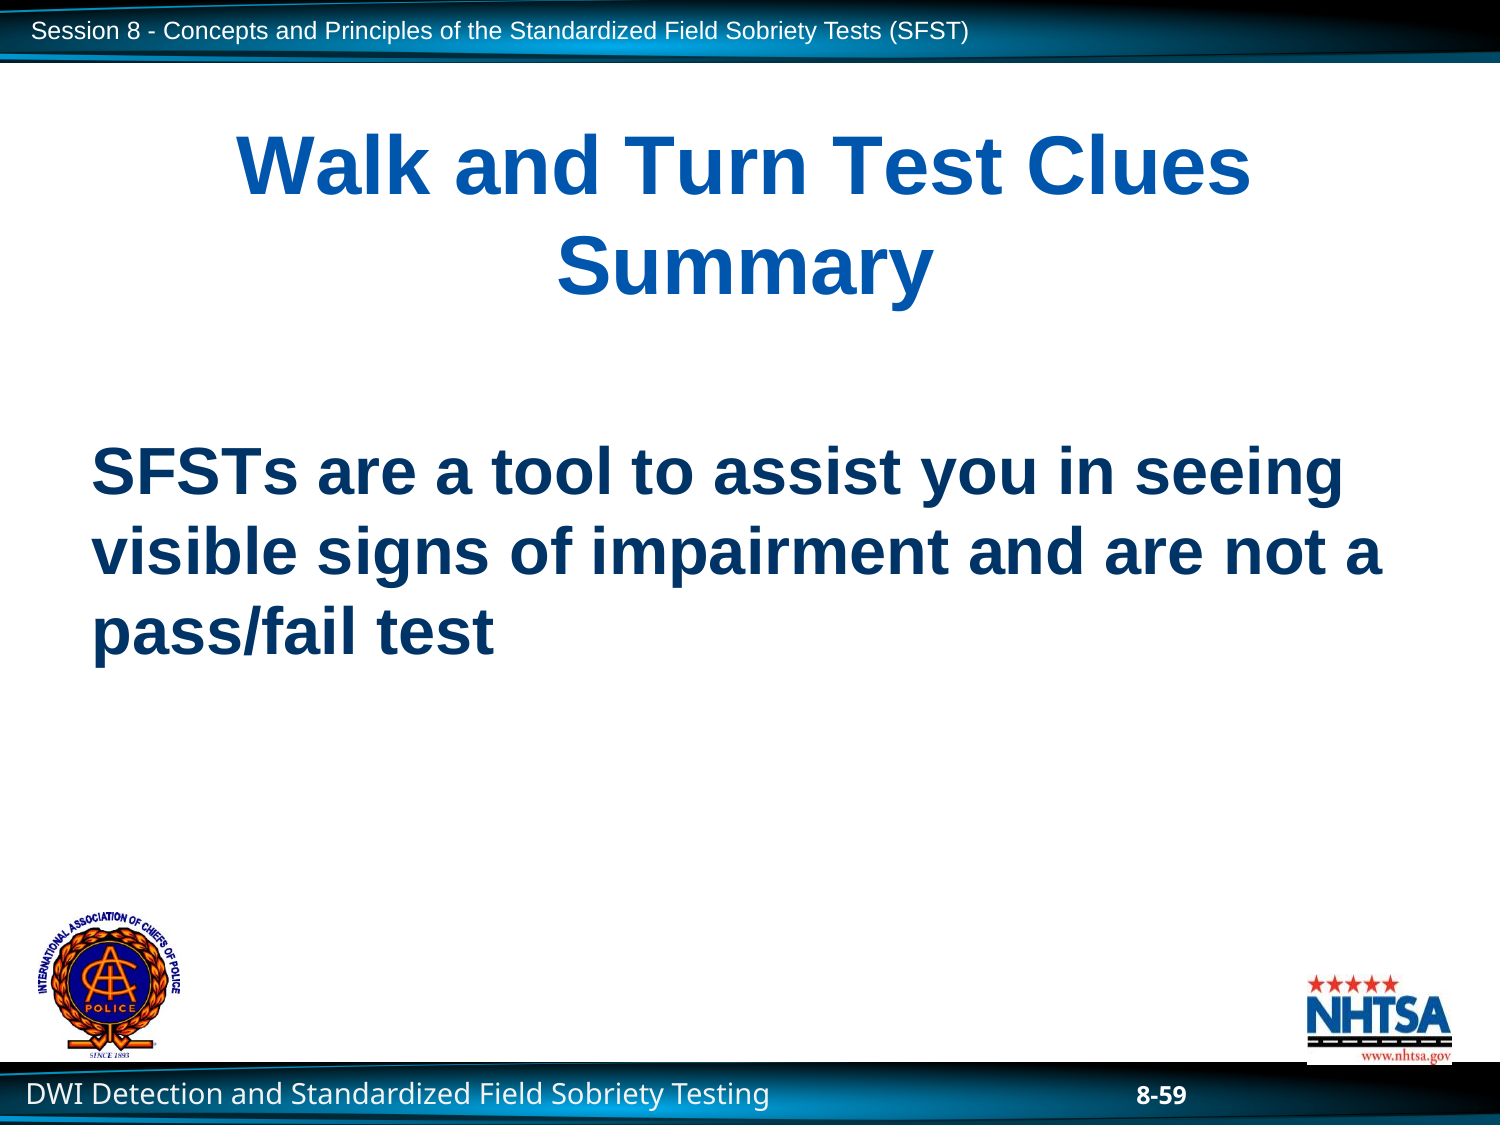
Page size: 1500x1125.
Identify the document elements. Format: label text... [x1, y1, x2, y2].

title Walk and Turn Test Clues Summary [85, 111, 1406, 207]
list SFSTs are a tool to assist you in seeing visible signs of impairment and are not a pass/fail test [91, 347, 1409, 826]
text_box 8-59 [1121, 1067, 1471, 1125]
